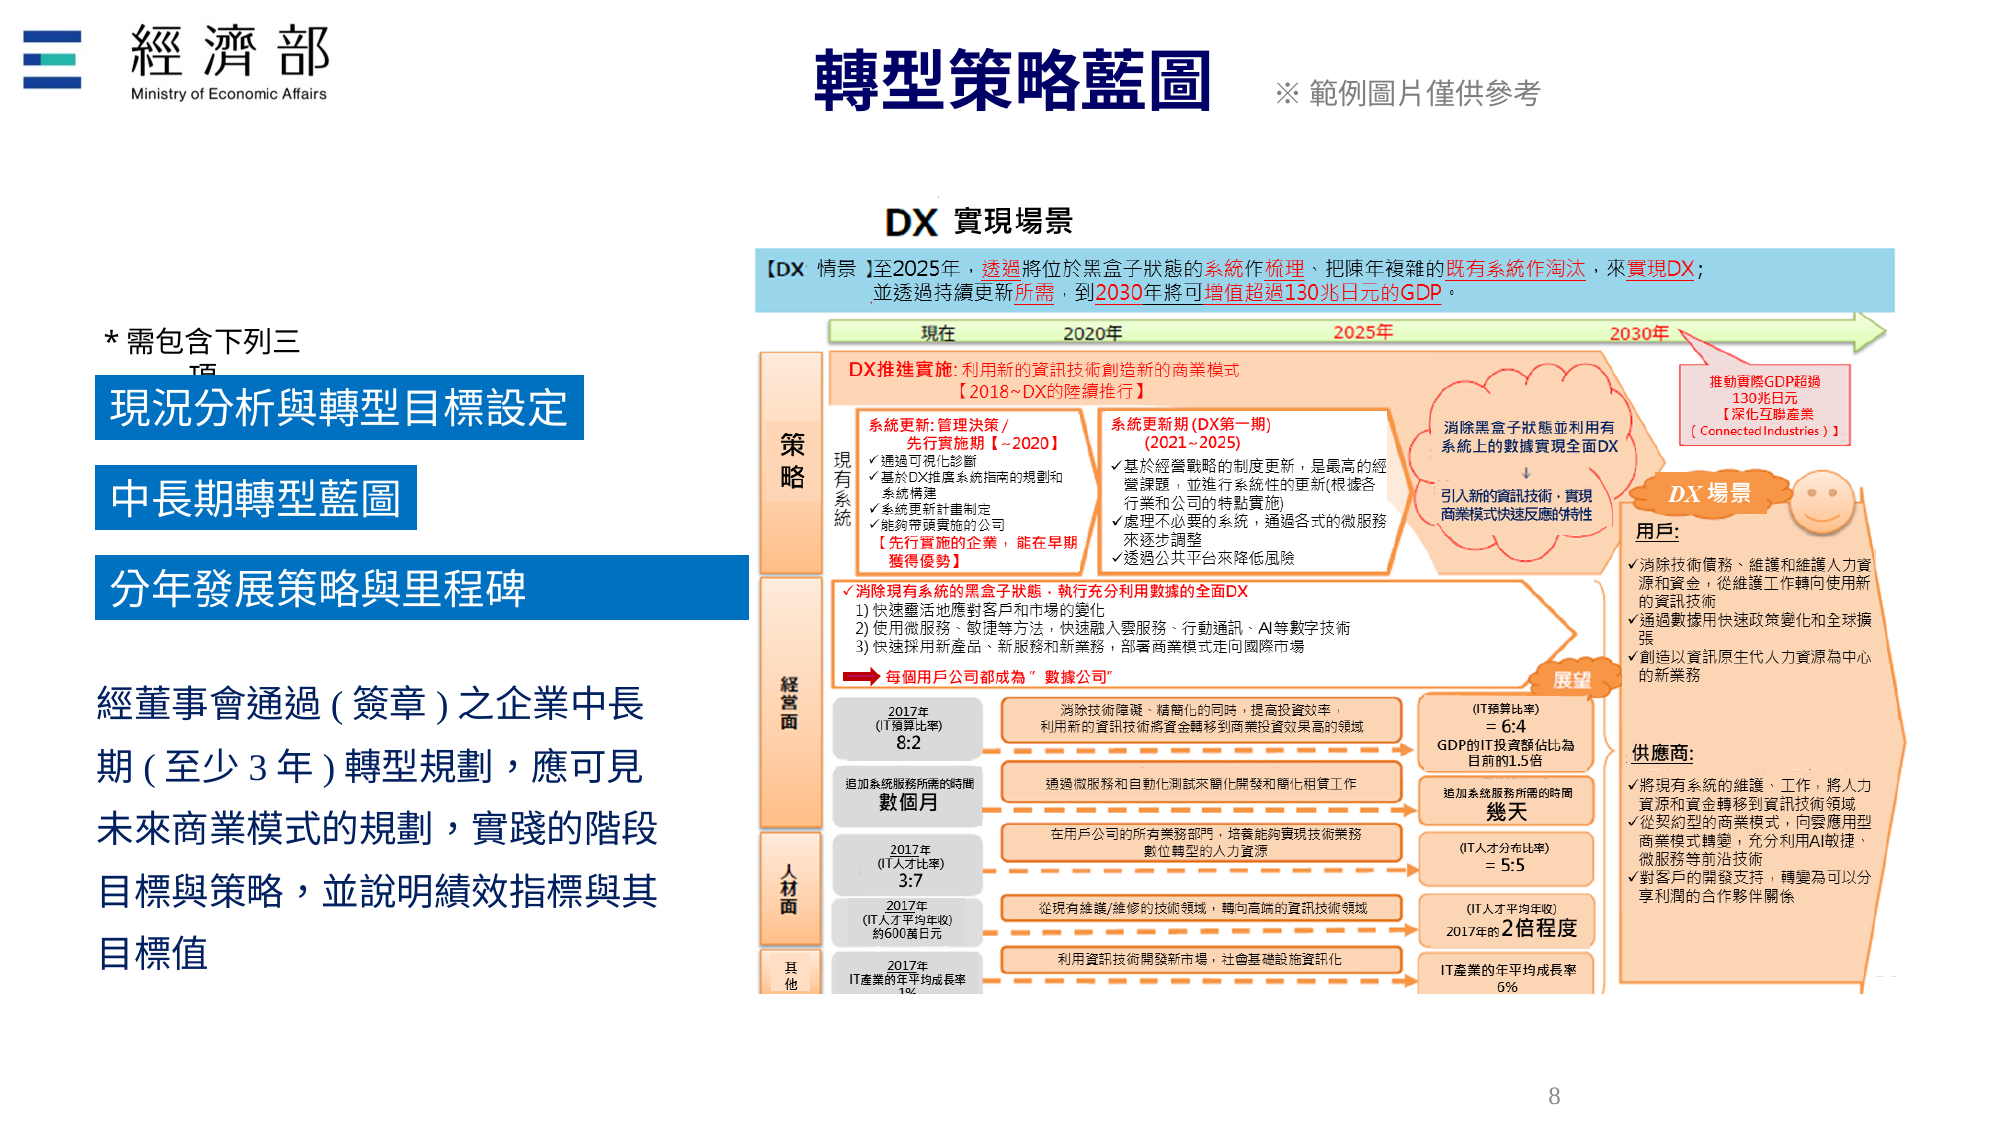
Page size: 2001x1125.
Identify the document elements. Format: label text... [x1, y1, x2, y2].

text_box 8 [1533, 1065, 2000, 1125]
text_box 轉型策略藍圖 [382, 30, 1647, 168]
text_box *需包含下列三項 [79, 315, 327, 367]
picture [745, 192, 1909, 994]
text_box 現況分析與轉型目標設定 [95, 375, 584, 440]
text_box 中長期轉型藍圖 [95, 465, 417, 530]
text_box ※範例圖片僅供參考 [1203, 67, 1613, 118]
text_box 經董事會通過(簽章)之企業中長期(至少3年)轉型規劃，應可見未來商業模式的規劃，實踐的階段目標與策略，並說明績效指標與其目標值 [81, 655, 682, 916]
text_box 分年發展策略與里程碑 [95, 555, 749, 620]
